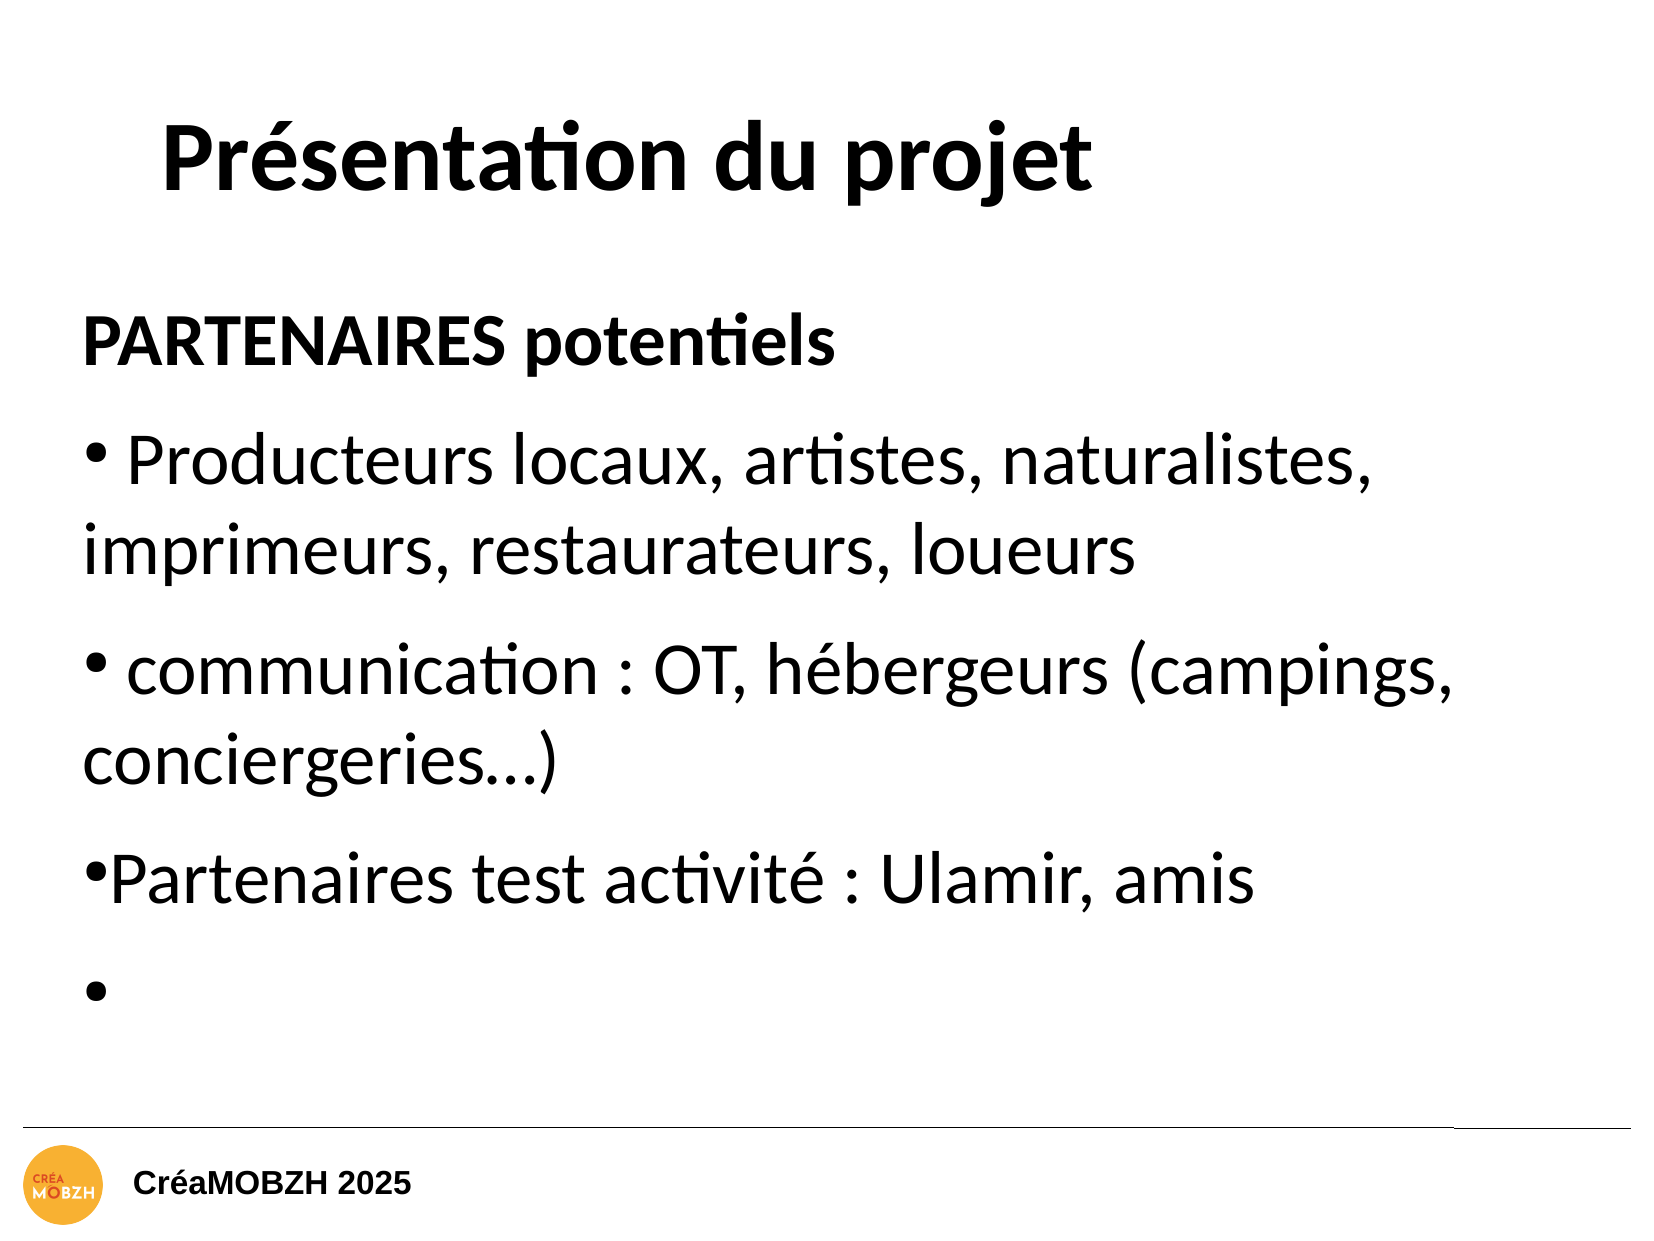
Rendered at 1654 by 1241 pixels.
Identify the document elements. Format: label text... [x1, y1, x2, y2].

text_box CréaMOBZH 2025 [118, 1157, 431, 1241]
title Présentation du projet [11, 47, 1347, 255]
picture [23, 1145, 103, 1225]
list PARTENAIRES potentiels Producteurs locaux, artistes, naturalistes, imprimeurs, restaurateurs, loueurs communication : OT, hébergeurs (campings, conciergeries…) Partenaires test activité : Ulamir, amis [82, 290, 1571, 1109]
